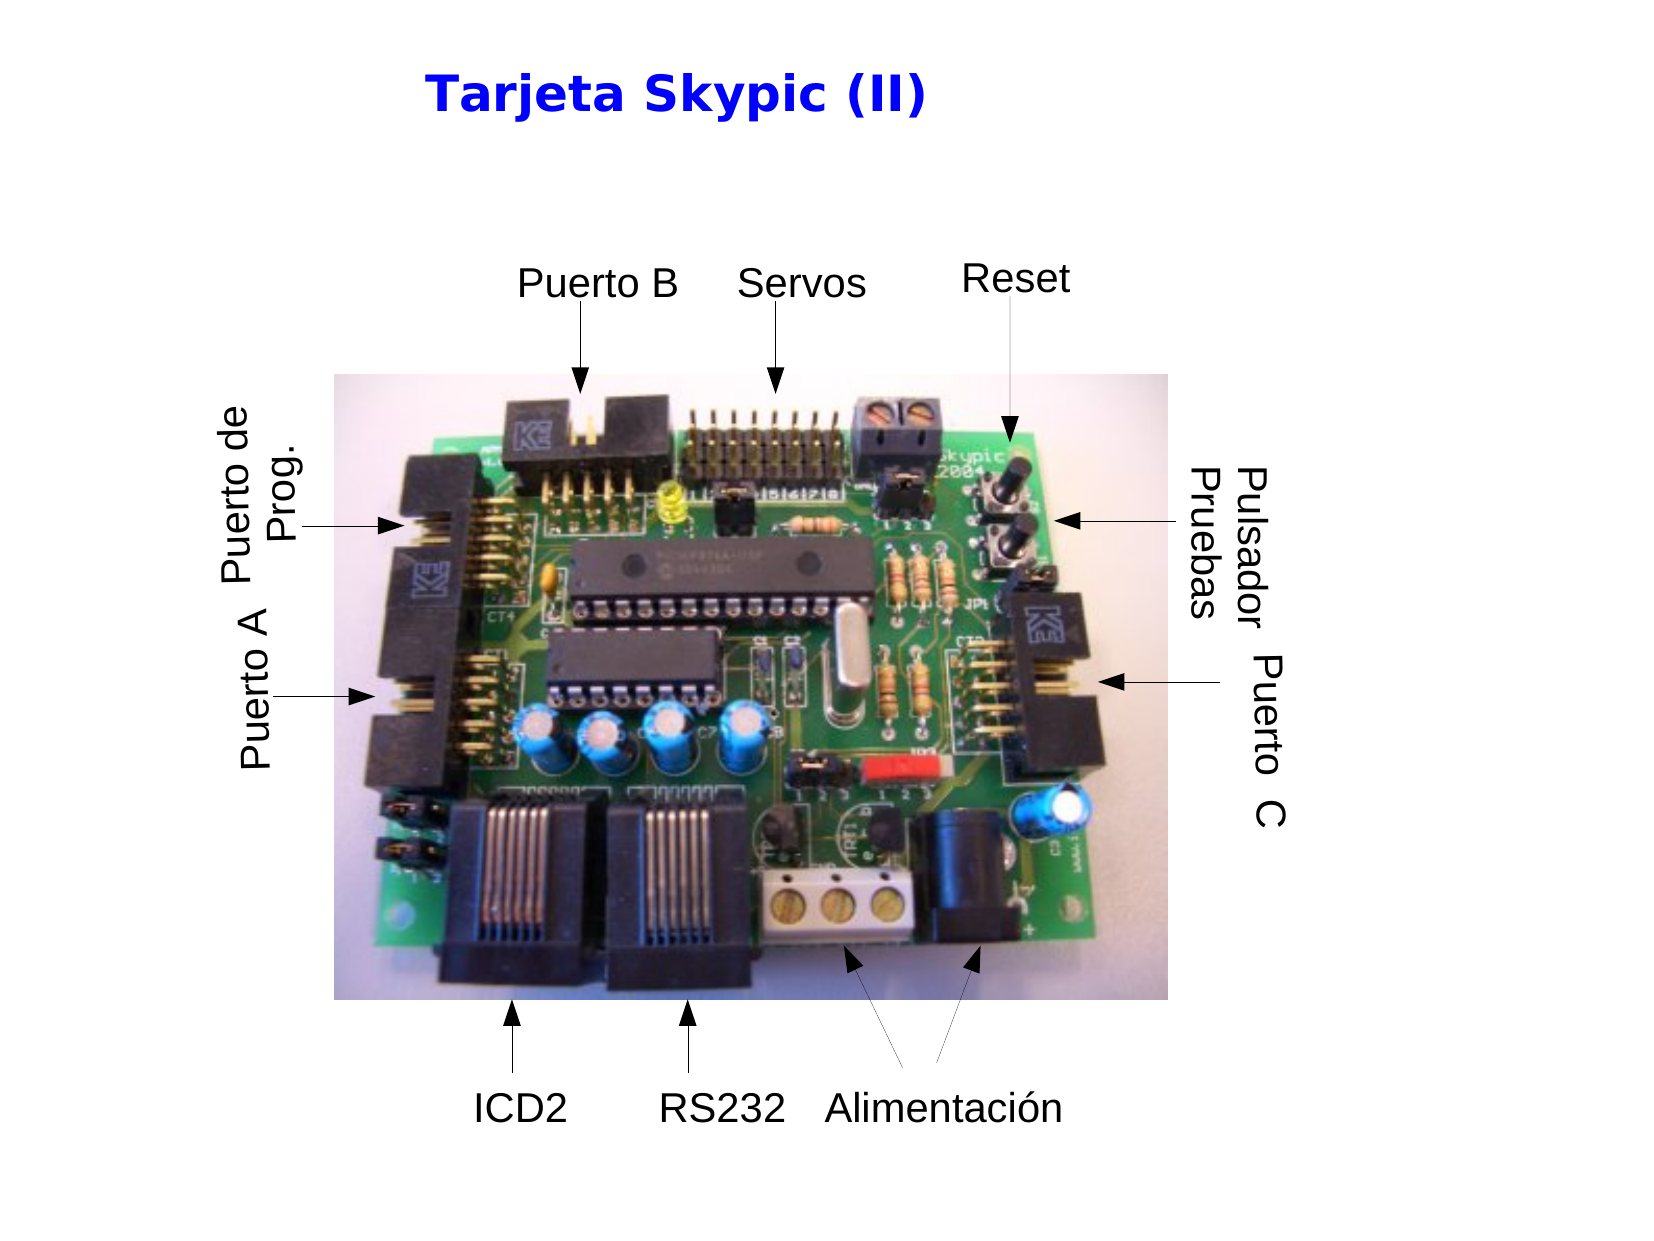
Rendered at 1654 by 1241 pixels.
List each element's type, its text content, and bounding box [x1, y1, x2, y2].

text_box Puerto B [502, 252, 695, 314]
text_box Alimentación [809, 1077, 1087, 1139]
text_box Servos [722, 252, 882, 314]
text_box Tarjeta Skypic (II) [410, 57, 934, 131]
text_box Puerto C [1236, 638, 1303, 846]
text_box ICD2 [458, 1077, 584, 1139]
picture [334, 374, 1168, 1000]
text_box Reset [946, 247, 1086, 309]
text_box Puerto de Prog. [200, 388, 314, 602]
text_box Puerto A [220, 600, 287, 787]
text_box RS232 [643, 1077, 802, 1139]
text_box Pulsador Pruebas [1175, 450, 1284, 645]
